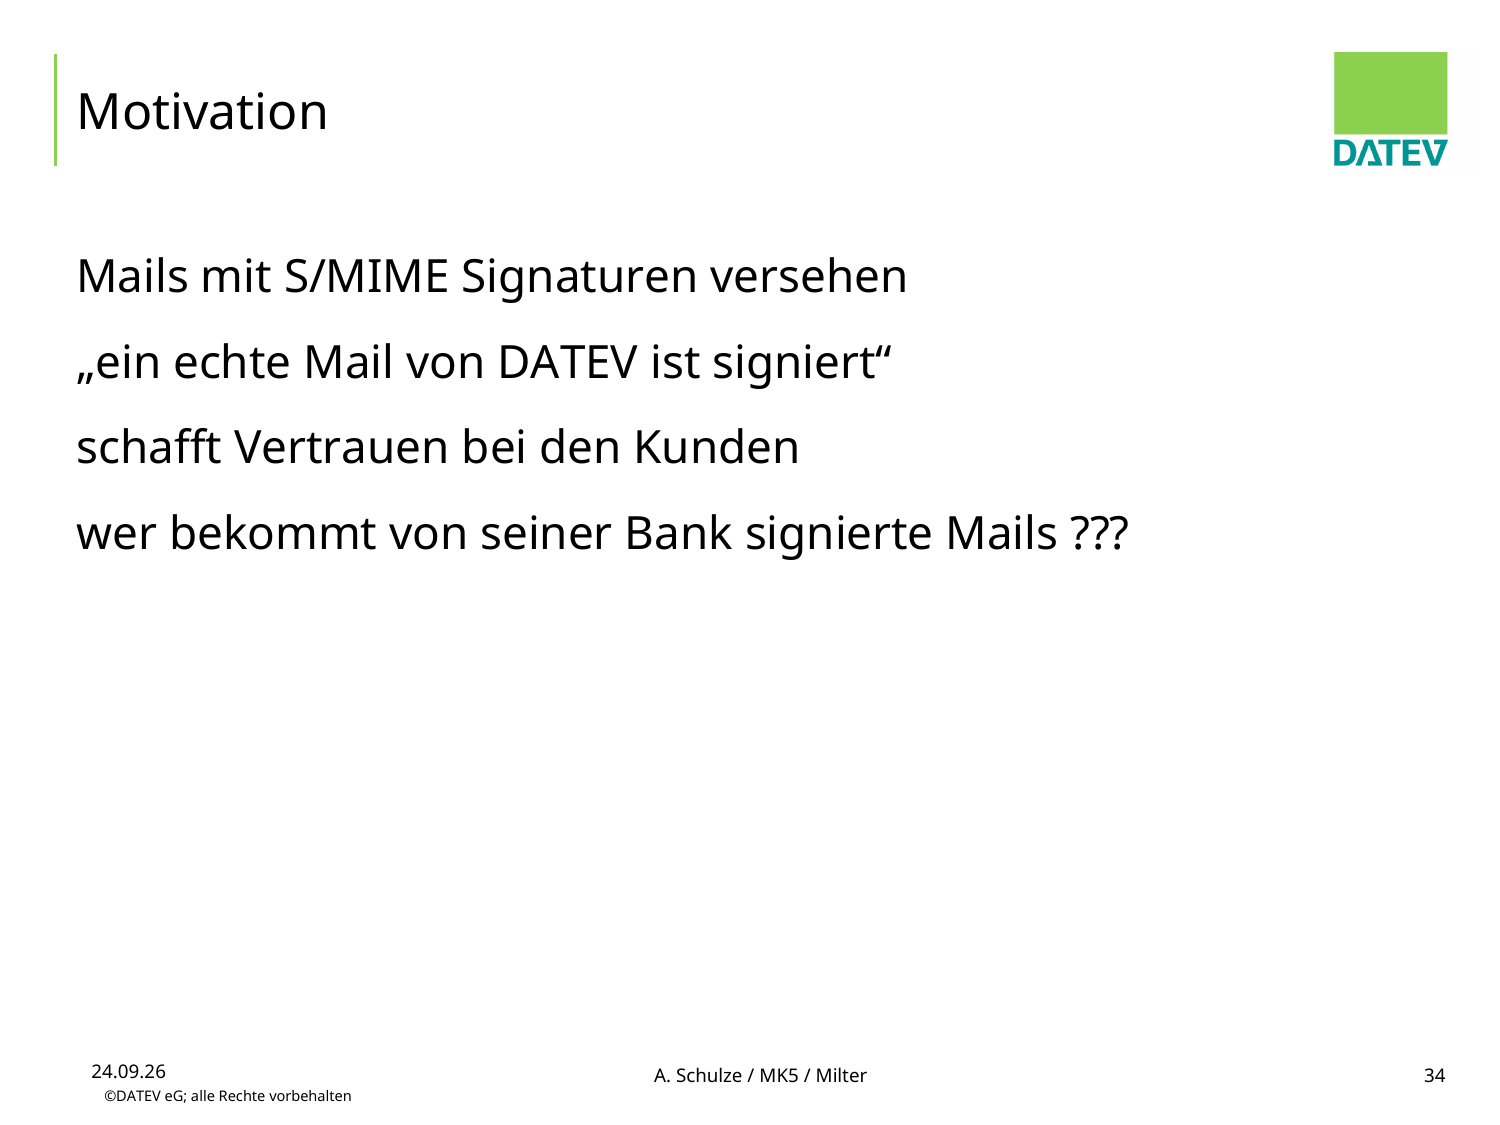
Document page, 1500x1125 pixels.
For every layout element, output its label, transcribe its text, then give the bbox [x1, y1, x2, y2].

picture [1333, 52, 1478, 173]
list Mails mit S/MIME Signaturen versehen „ein echte Mail von DATEV ist signiert“ schafft Vertrauen bei den Kunden wer bekommt von seiner Bank signierte Mails ??? [76, 243, 1447, 1026]
title Motivation [76, 46, 1235, 174]
